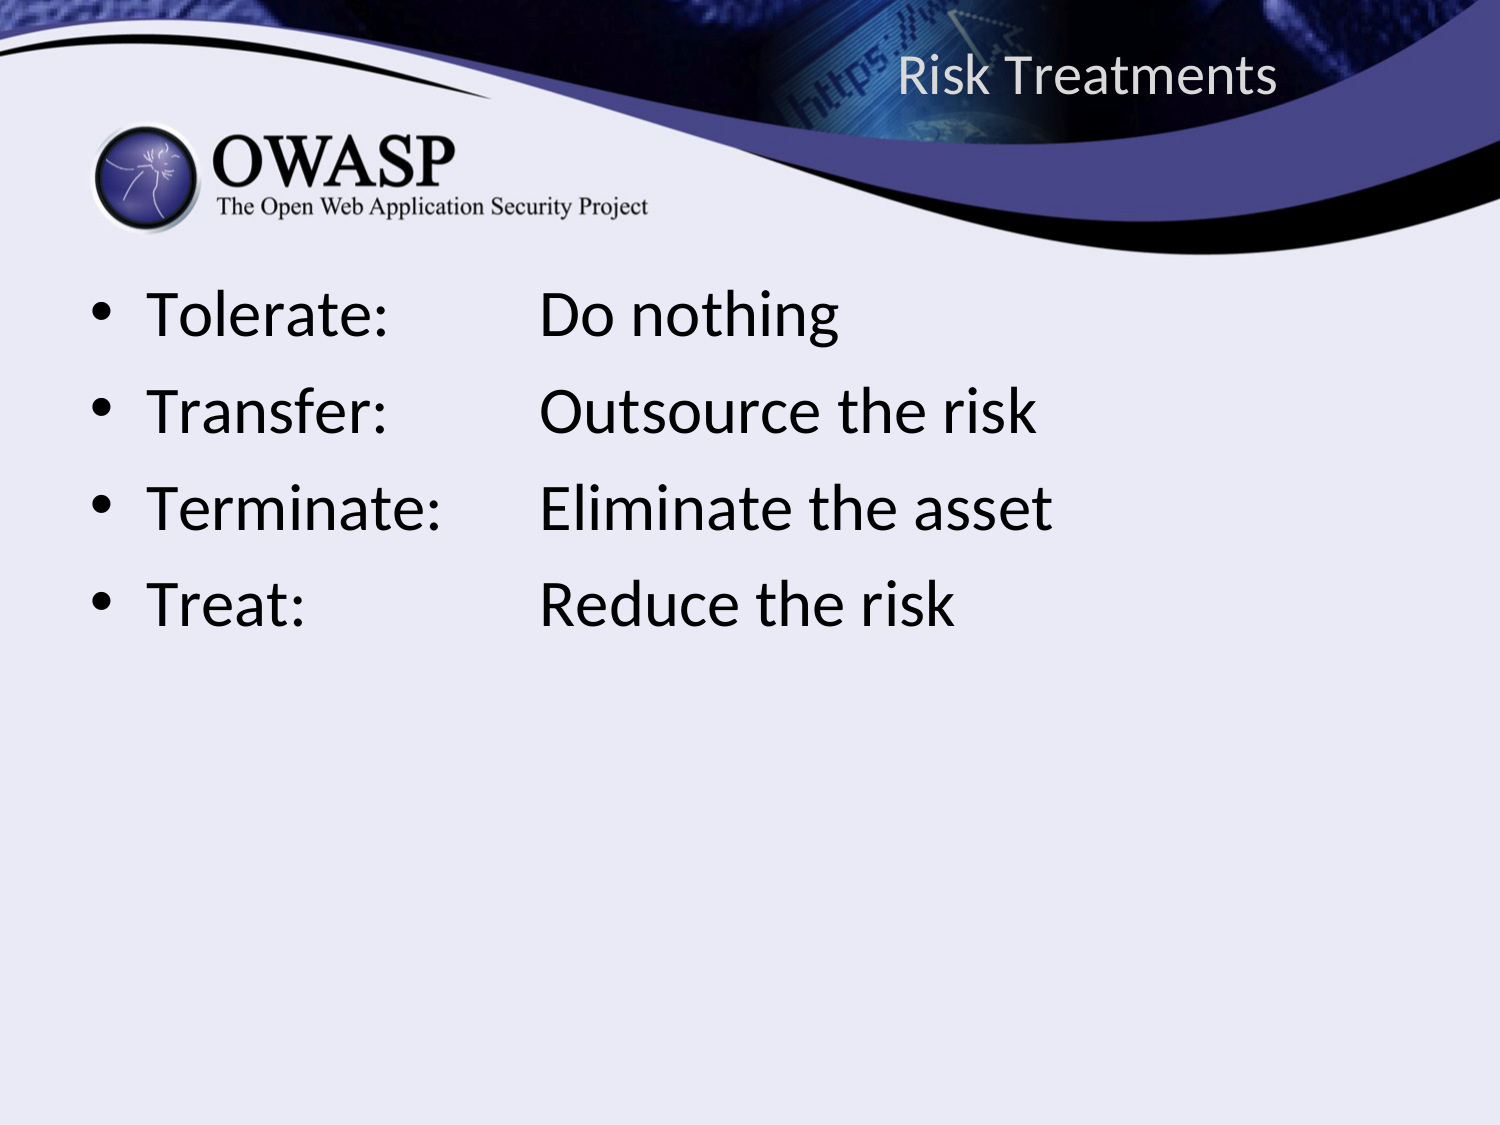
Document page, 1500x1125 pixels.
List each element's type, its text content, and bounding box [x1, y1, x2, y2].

picture [0, 0, 1500, 1125]
title Risk Treatments [699, 0, 1476, 149]
list Tolerate: Do nothing Transfer: Outsource the risk Terminate: Eliminate the asset Treat: Reduce the risk [75, 262, 1426, 1018]
